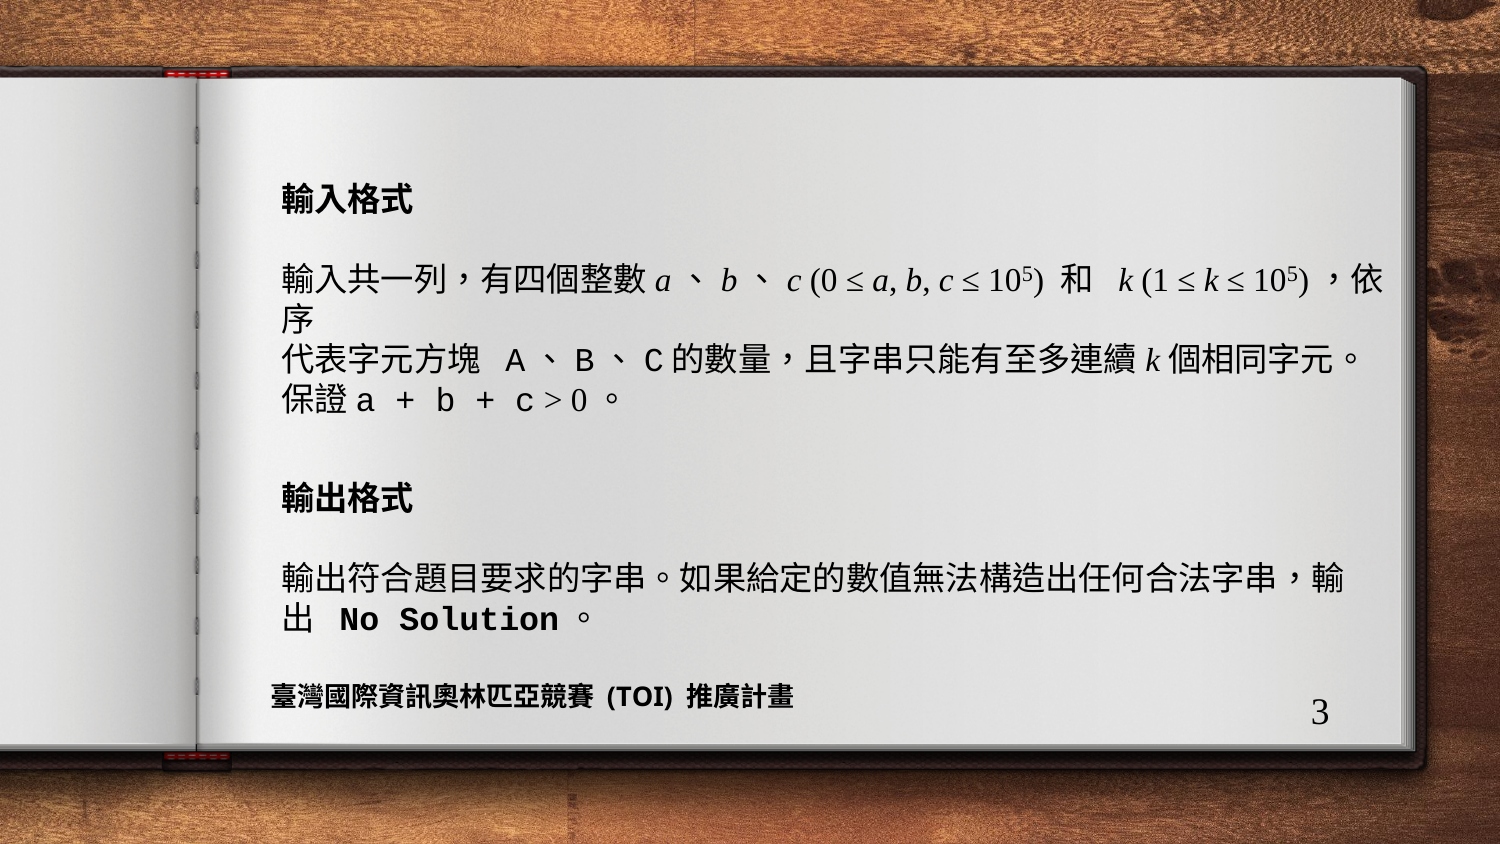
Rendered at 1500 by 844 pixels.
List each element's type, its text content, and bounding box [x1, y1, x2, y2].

text_box 輸出格式 輸出符合題目要求的字串。如果給定的數值無法構造出任何合法字串，輸 出 No Solution。 [266, 469, 1368, 644]
text_box [1295, 672, 1386, 737]
text_box 輸入格式 輸入共一列，有四個整數a、b、c (0 ≤ a, b, c ≤ 105) 和 k (1 ≤ k ≤ 105)，依序 代表字元方塊 A、B、C的數量，且字串只能有至多連續k個相同字元。 保證a + b + c > 0。 [266, 171, 1400, 425]
